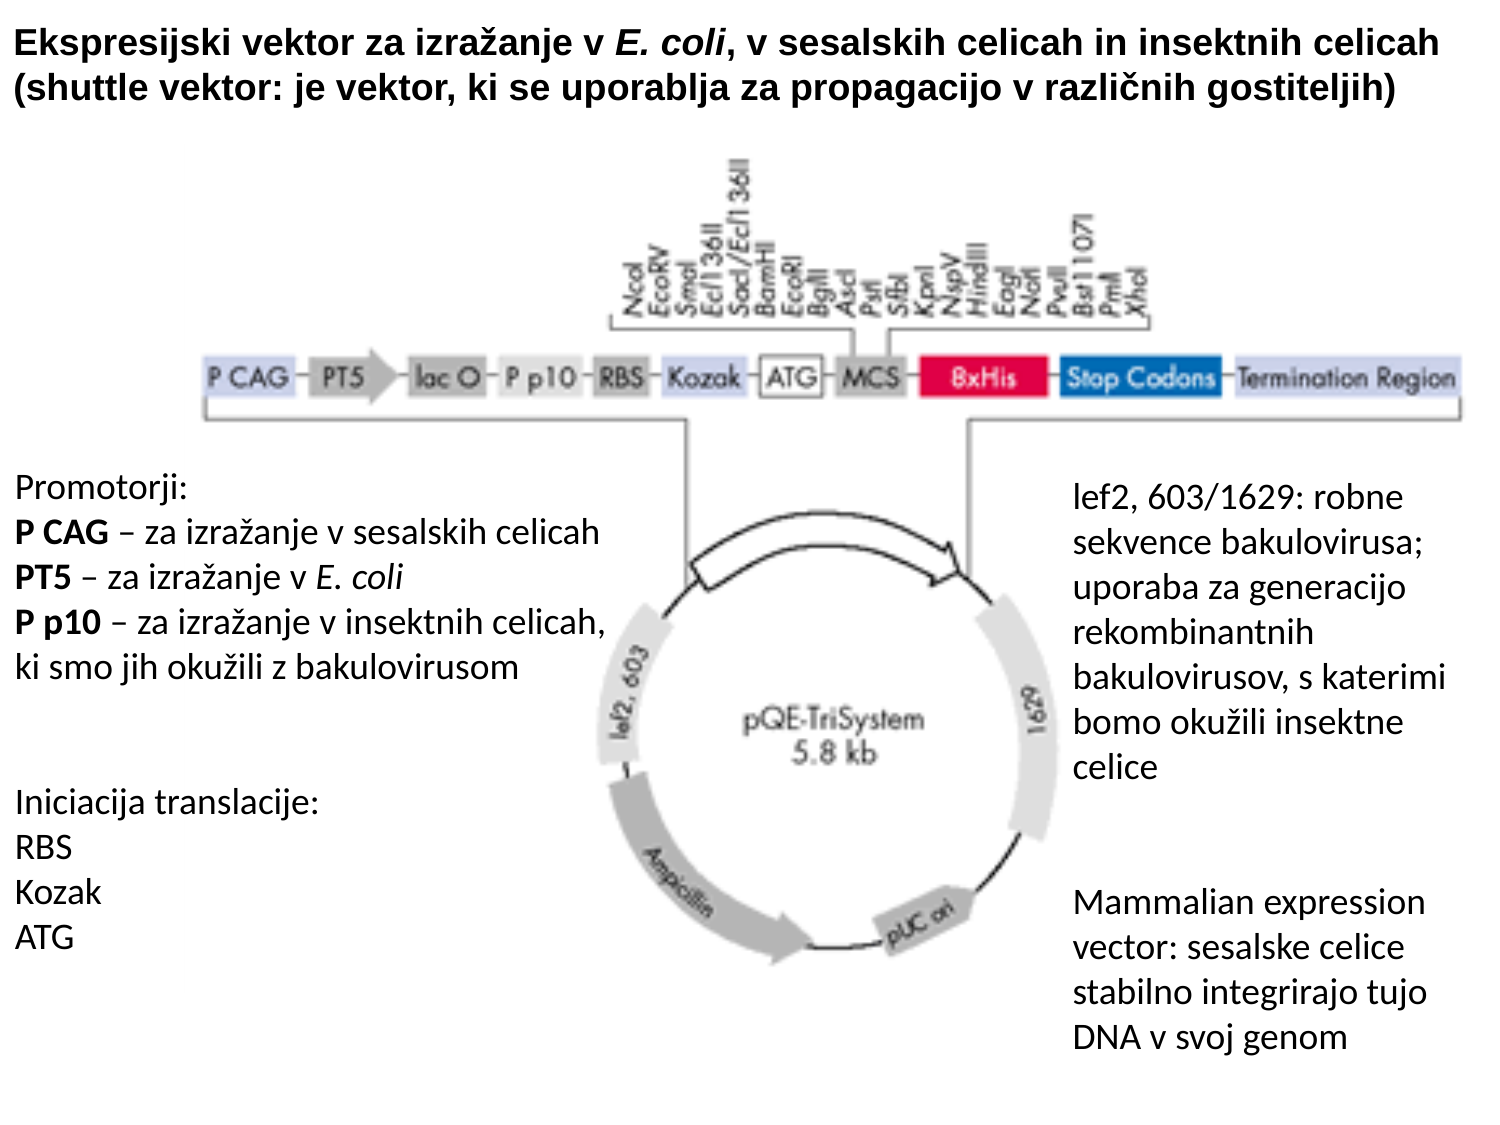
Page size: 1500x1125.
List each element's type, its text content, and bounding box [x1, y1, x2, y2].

text_box lef2, 603/1629: robne sekvence bakulovirusa; uporaba za generacijo rekombinantnih bakulovirusov, s katerimi bomo okužili insektne celice Mammalian expression vector: sesalske celice stabilno integrirajo tujo DNA v svoj genom [1057, 464, 1500, 1065]
picture [183, 144, 1479, 993]
text_box Promotorji: P CAG – za izražanje v sesalskih celicah PT5 – za izražanje v E. coli P p10 – za izražanje v insektnih celicah, ki smo jih okužili z bakulovirusom Iniciacija translacije: RBS Kozak ATG [0, 454, 750, 965]
text_box Ekspresijski vektor za izražanje v E. coli, v sesalskih celicah in insektnih celicah (shuttle vektor: je vektor, ki se uporablja za propagacijo v različnih gostiteljih) [0, 10, 1467, 116]
